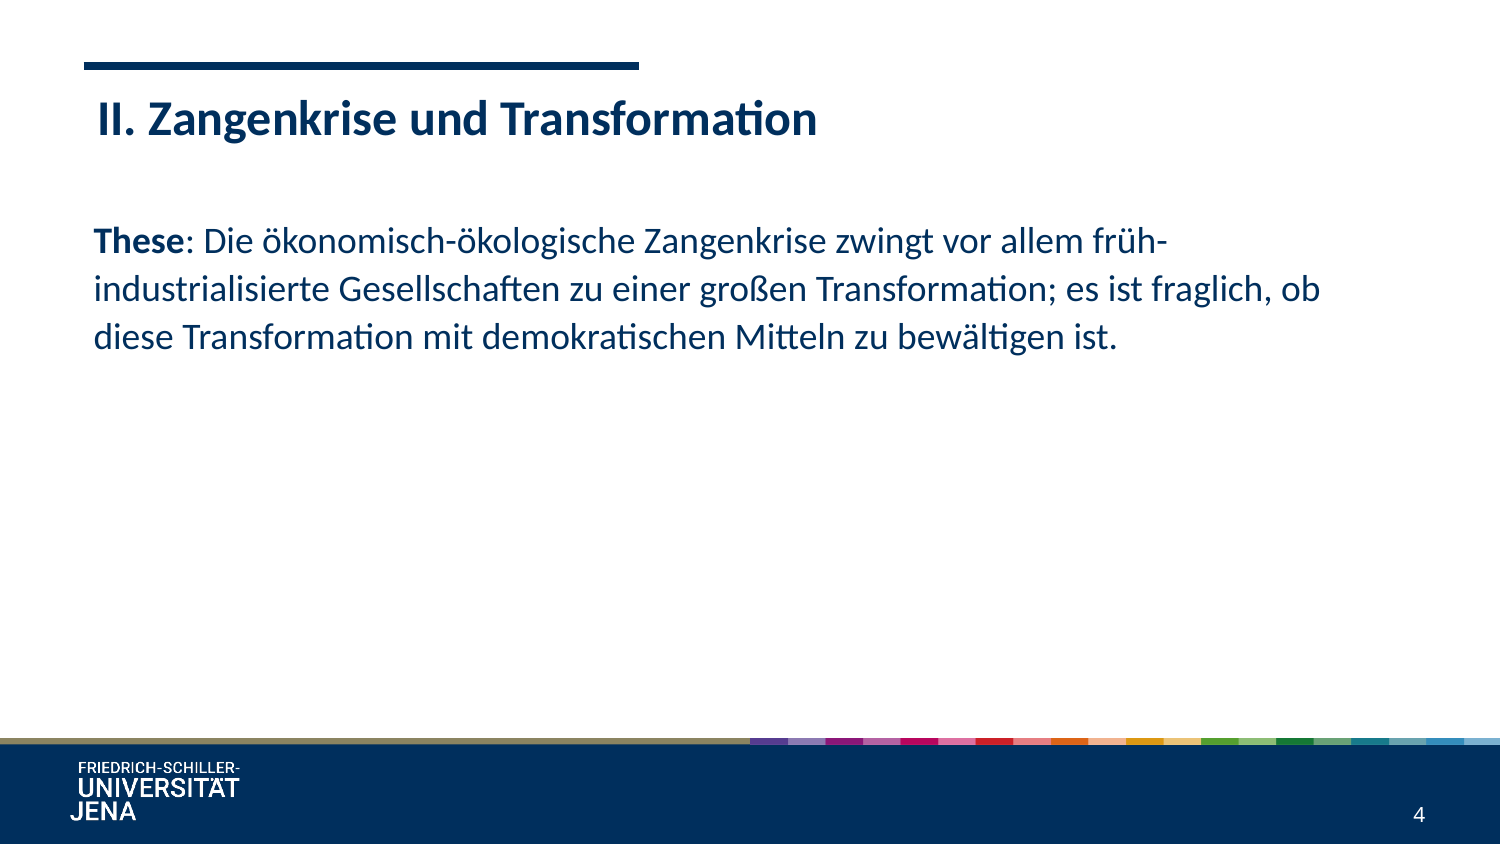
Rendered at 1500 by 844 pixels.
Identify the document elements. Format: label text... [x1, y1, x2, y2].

text_box II. Zangenkrise und Transformation [82, 78, 834, 153]
text_box These: Die ökonomisch-ökologische Zangenkrise zwingt vor allem früh-industrialisierte Gesellschaften zu einer großen Transformation; es ist fraglich, ob diese Transformation mit demokratischen Mitteln zu bewältigen ist. [78, 205, 1379, 365]
picture [750, 738, 1500, 745]
picture [68, 755, 241, 827]
